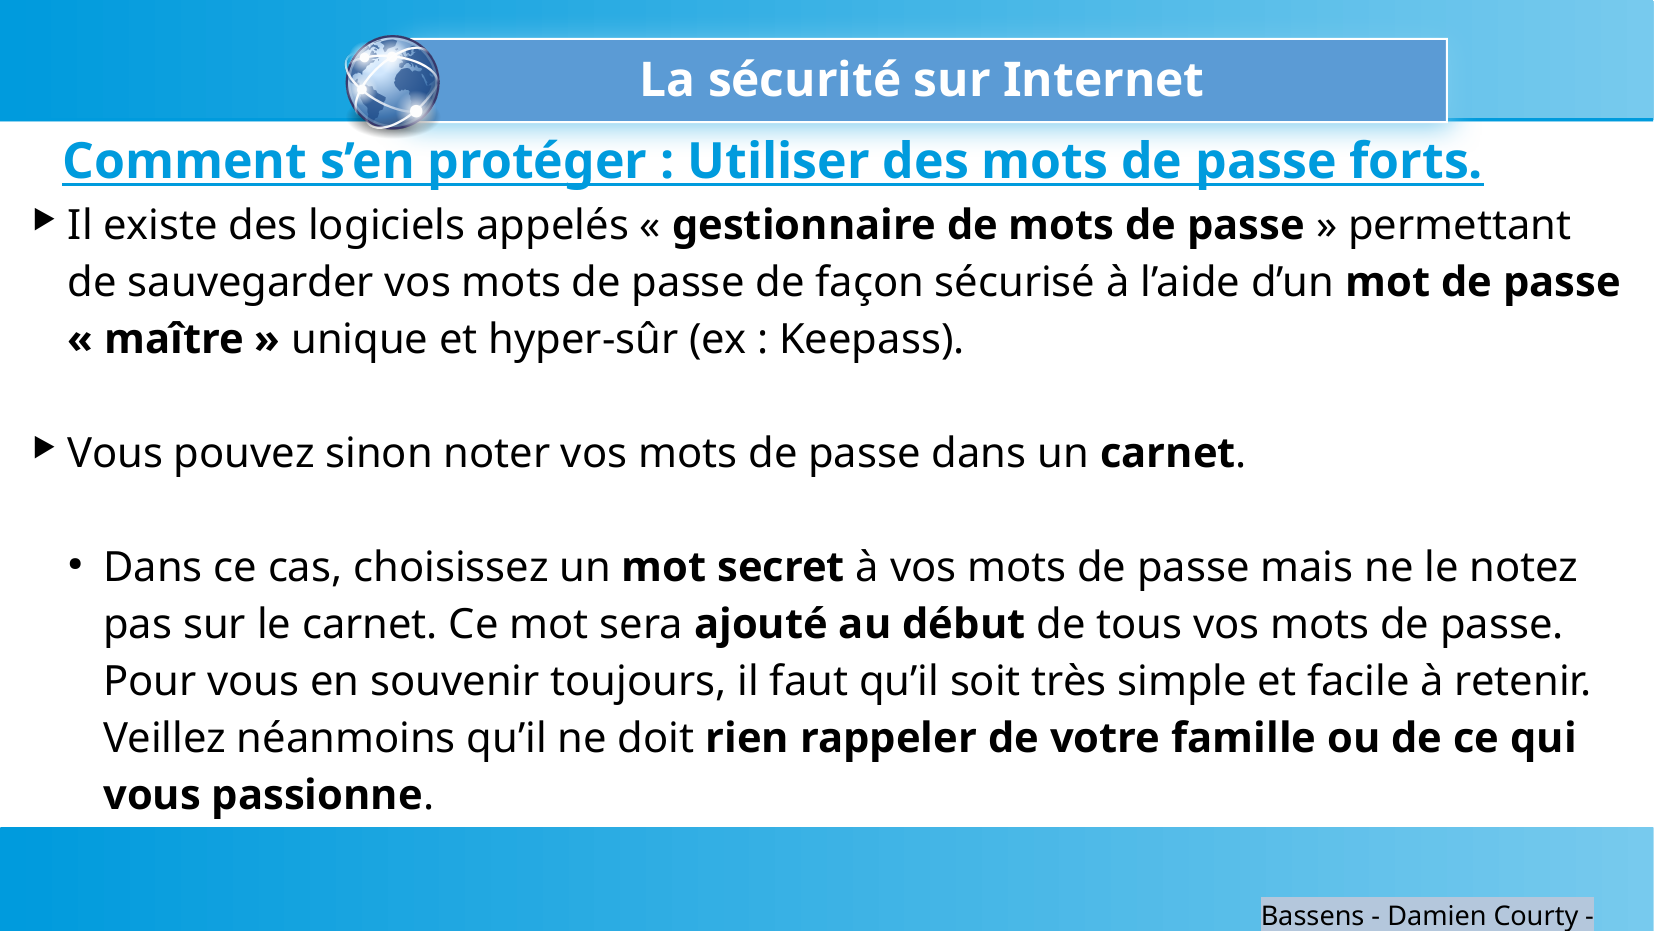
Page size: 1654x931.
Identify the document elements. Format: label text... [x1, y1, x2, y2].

text_box La sécurité sur Internet [443, 38, 1447, 118]
picture [341, 35, 443, 140]
text_box Bassens - Damien Courty - 2024 [1246, 889, 1654, 931]
text_box Il existe des logiciels appelés « gestionnaire de mots de passe » permettant de sauvegarder vos mots de passe de façon sécurisé à l’aide d’un mot de passe « maître » unique et hyper-sûr (ex : Keepass). Vous pouvez sinon noter vos mots de passe dans un carnet. Dans ce cas, choisissez un mot secret à vos mots de passe mais ne le notez pas sur le carnet. Ce mot sera ajouté au début de tous vos mots de passe. Pour vous en souvenir toujours, il faut qu’il soit très simple et facile à retenir. Veillez néanmoins qu’il ne doit rien rappeler de votre famille ou de ce qui vous passionne. [17, 187, 1642, 801]
text_box Comment s’en protéger : Utiliser des mots de passe forts. [47, 118, 1536, 187]
